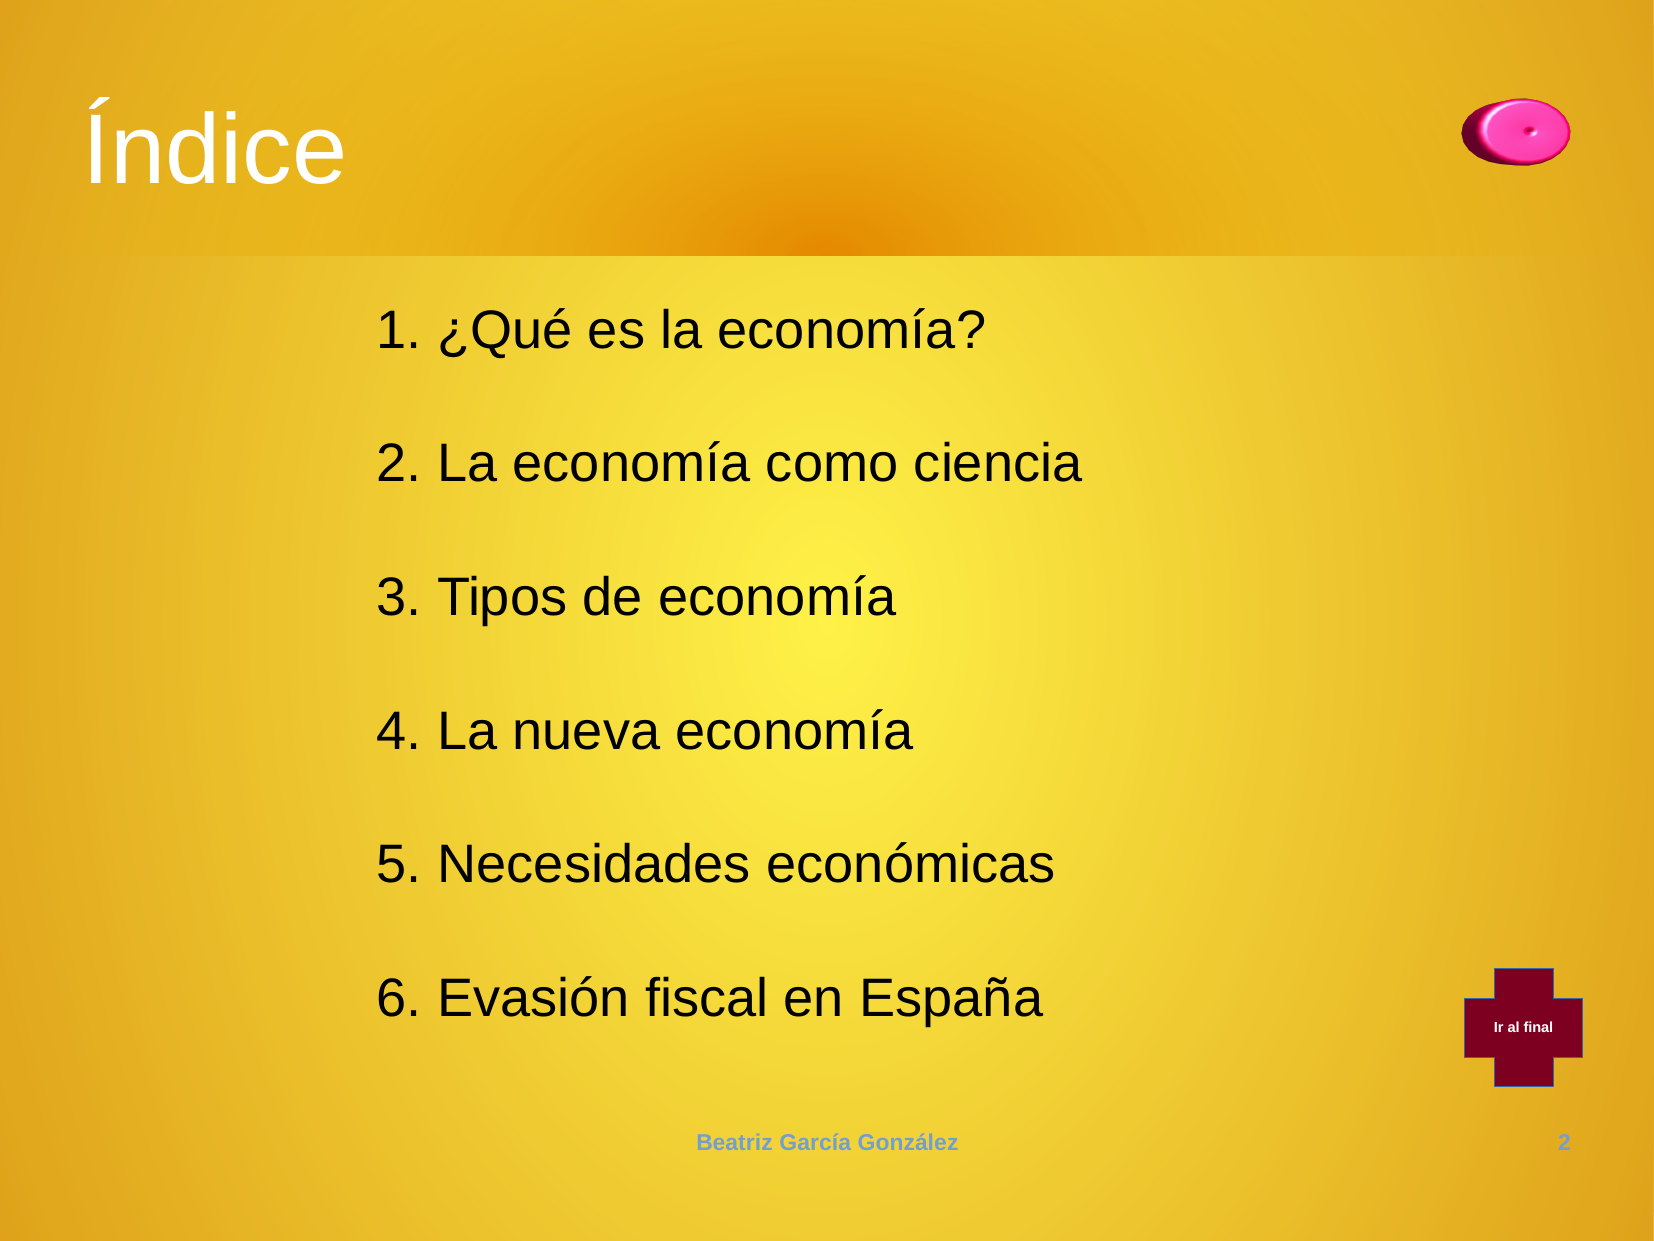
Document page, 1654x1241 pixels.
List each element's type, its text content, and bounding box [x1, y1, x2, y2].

title Índice [82, 47, 1571, 252]
list ¿Qué es la economía? La economía como ciencia Tipos de economía La nueva economía Necesidades económicas Evasión fiscal en España [82, 299, 1571, 1158]
text_box Ir al final [1464, 968, 1583, 1087]
